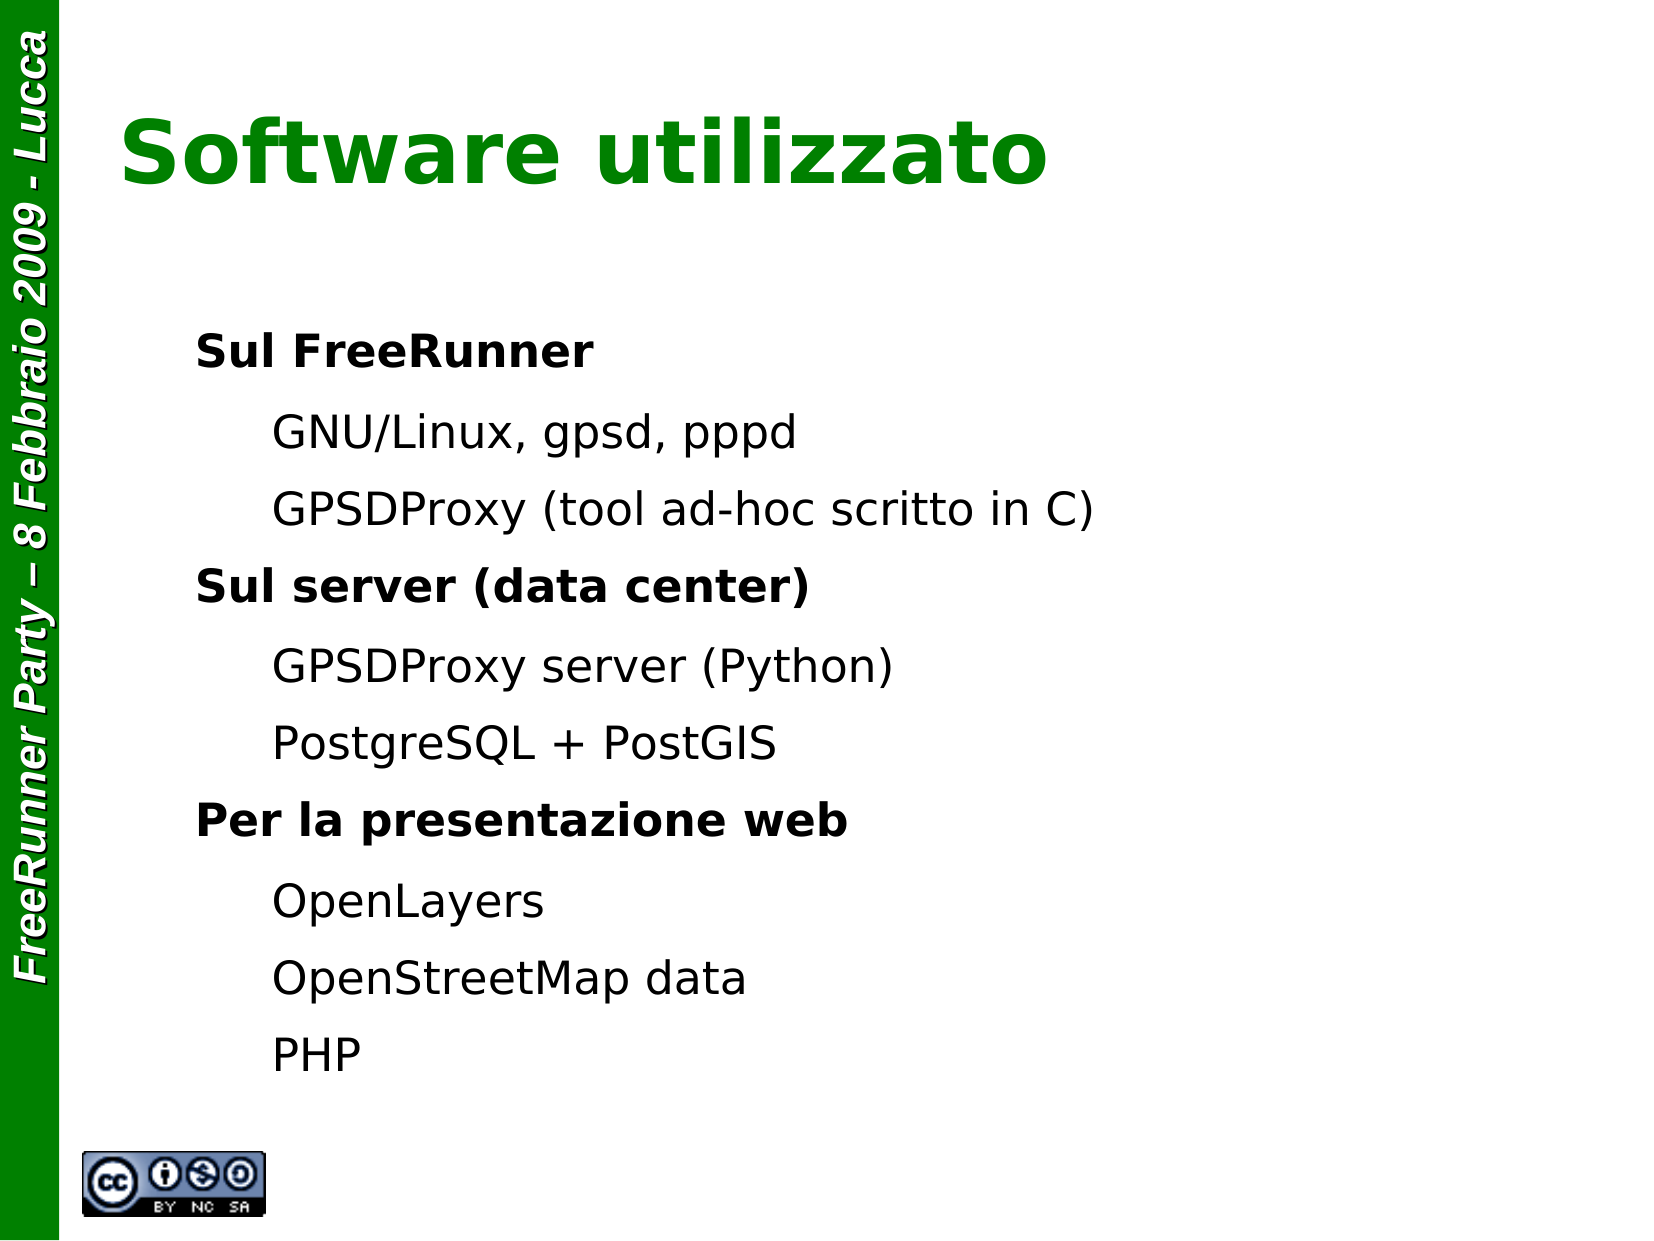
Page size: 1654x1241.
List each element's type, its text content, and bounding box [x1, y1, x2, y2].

list Sul FreeRunner GNU/Linux, gpsd, pppd GPSDProxy (tool ad-hoc scritto in C) Sul server (data center) GPSDProxy server (Python) PostgreSQL + PostGIS Per la presentazione web OpenLayers OpenStreetMap data PHP [177, 324, 1571, 1101]
picture [82, 1151, 266, 1217]
title Software utilizzato [118, 56, 1306, 249]
